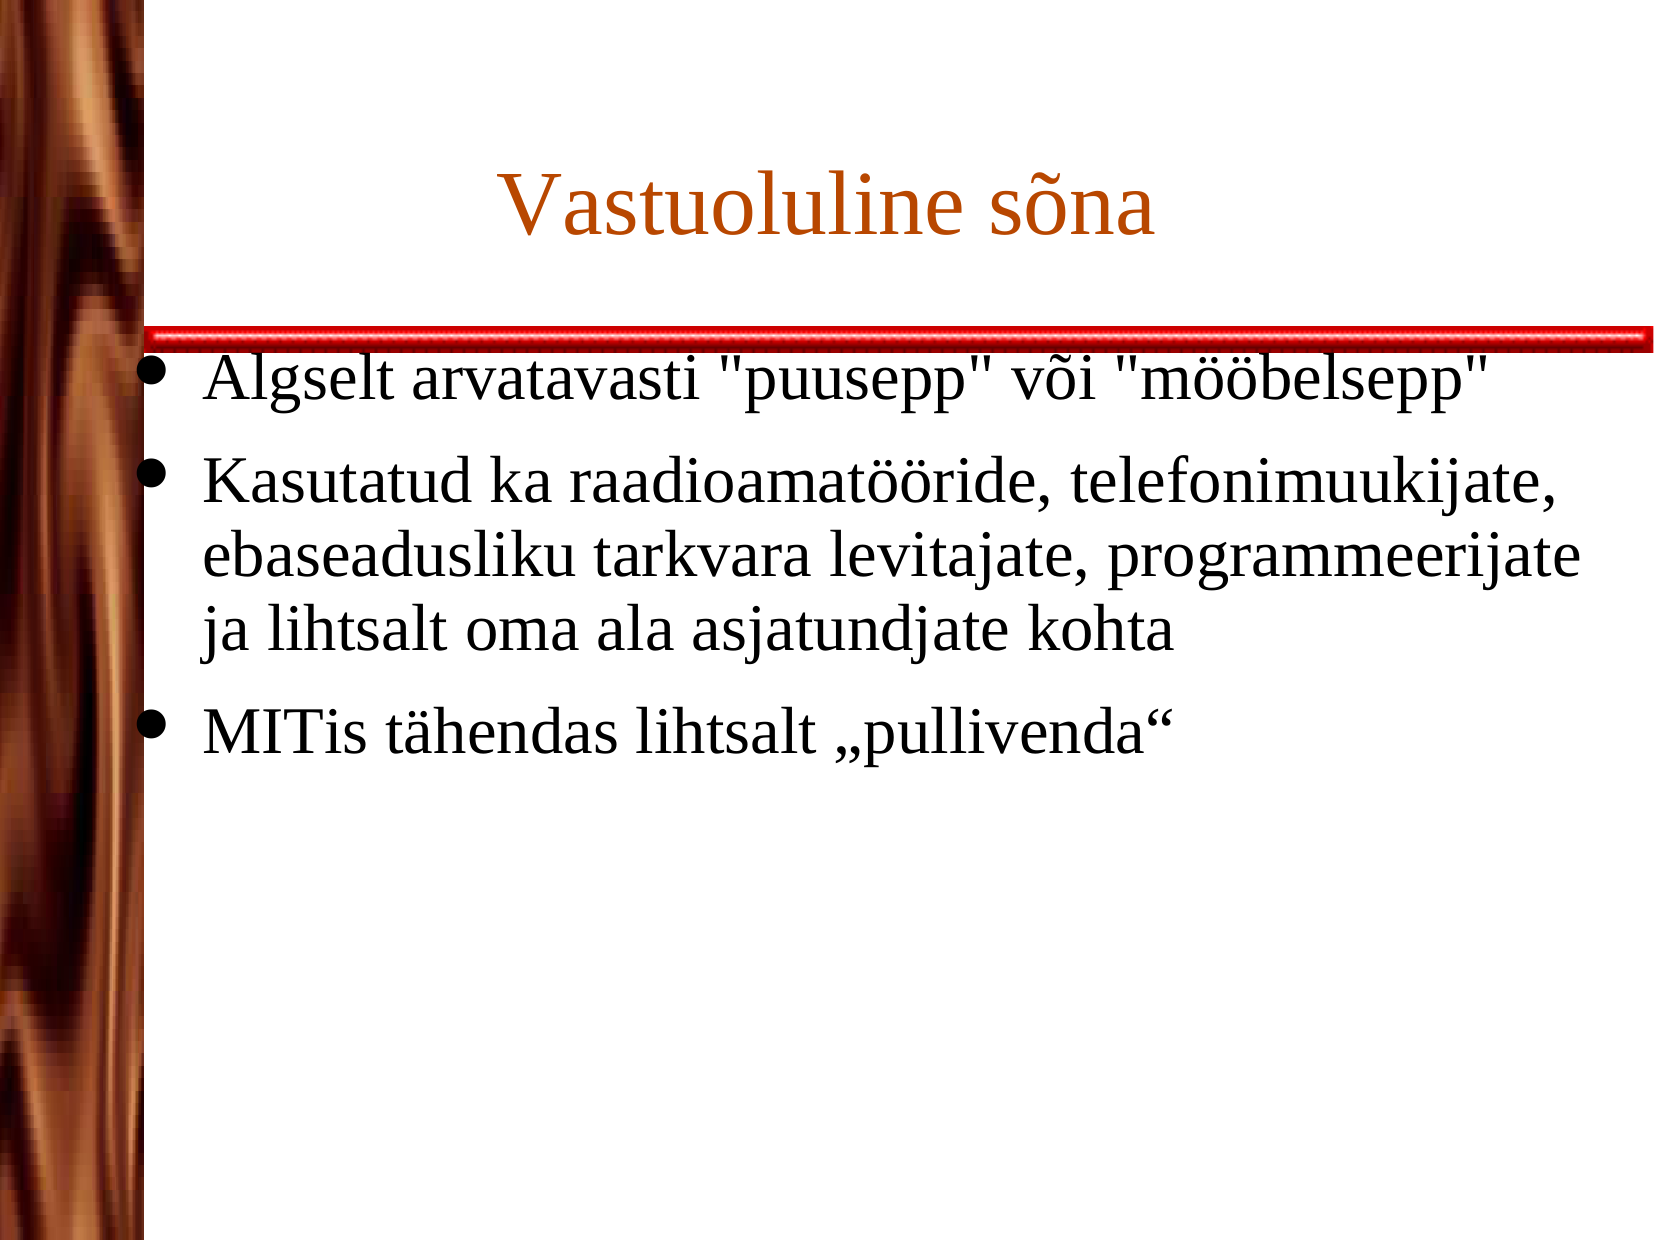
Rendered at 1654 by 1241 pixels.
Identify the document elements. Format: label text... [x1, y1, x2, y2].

picture [0, 0, 1654, 1240]
title Vastuoluline sõna [121, 102, 1534, 310]
list Algselt arvatavasti "puusepp" või "mööbelsepp" Kasutatud ka raadioamatööride, telefonimuukijate, ebaseadusliku tarkvara levitajate, programmeerijate ja lihtsalt oma ala asjatundjate kohta MITis tähendas lihtsalt „pullivenda“ [121, 344, 1595, 1126]
